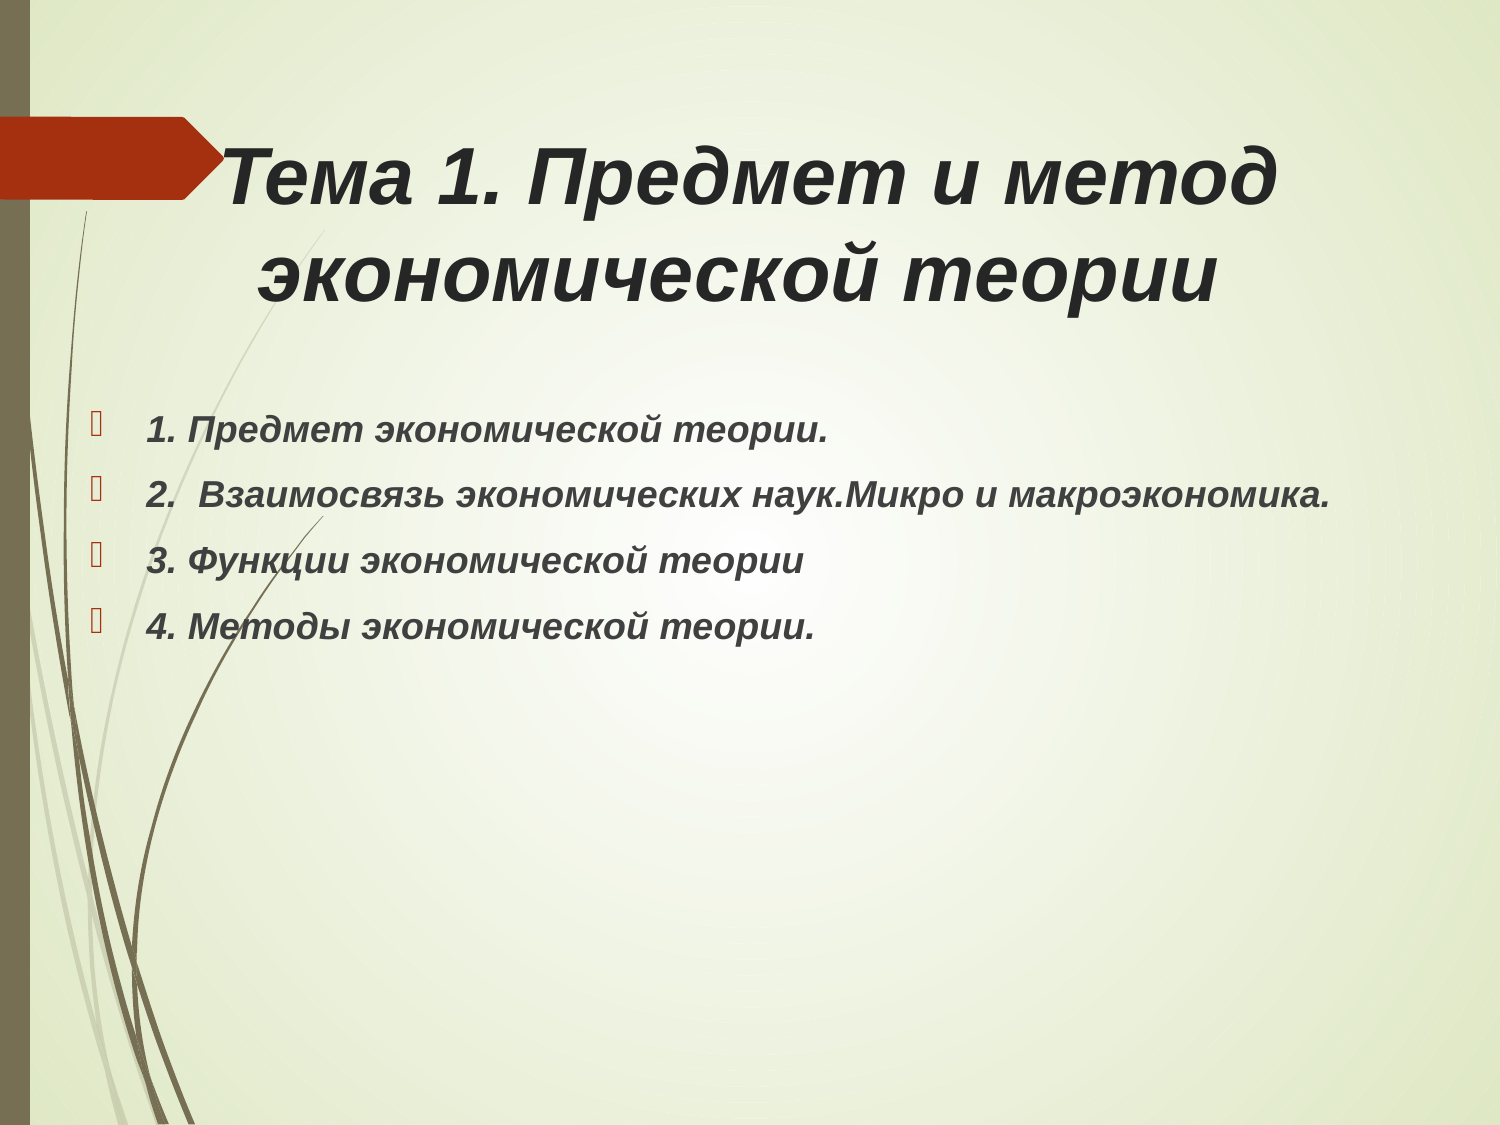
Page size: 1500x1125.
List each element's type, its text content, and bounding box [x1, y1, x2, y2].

list 1. Предмет экономической теории. 2. Взаимосвязь экономических наук.Микро и макроэкономика. 3. Функции экономической теории 4. Методы экономической теории. [75, 397, 1426, 1038]
title Тема 1. Предмет и метод экономической теории [75, 115, 1426, 327]
